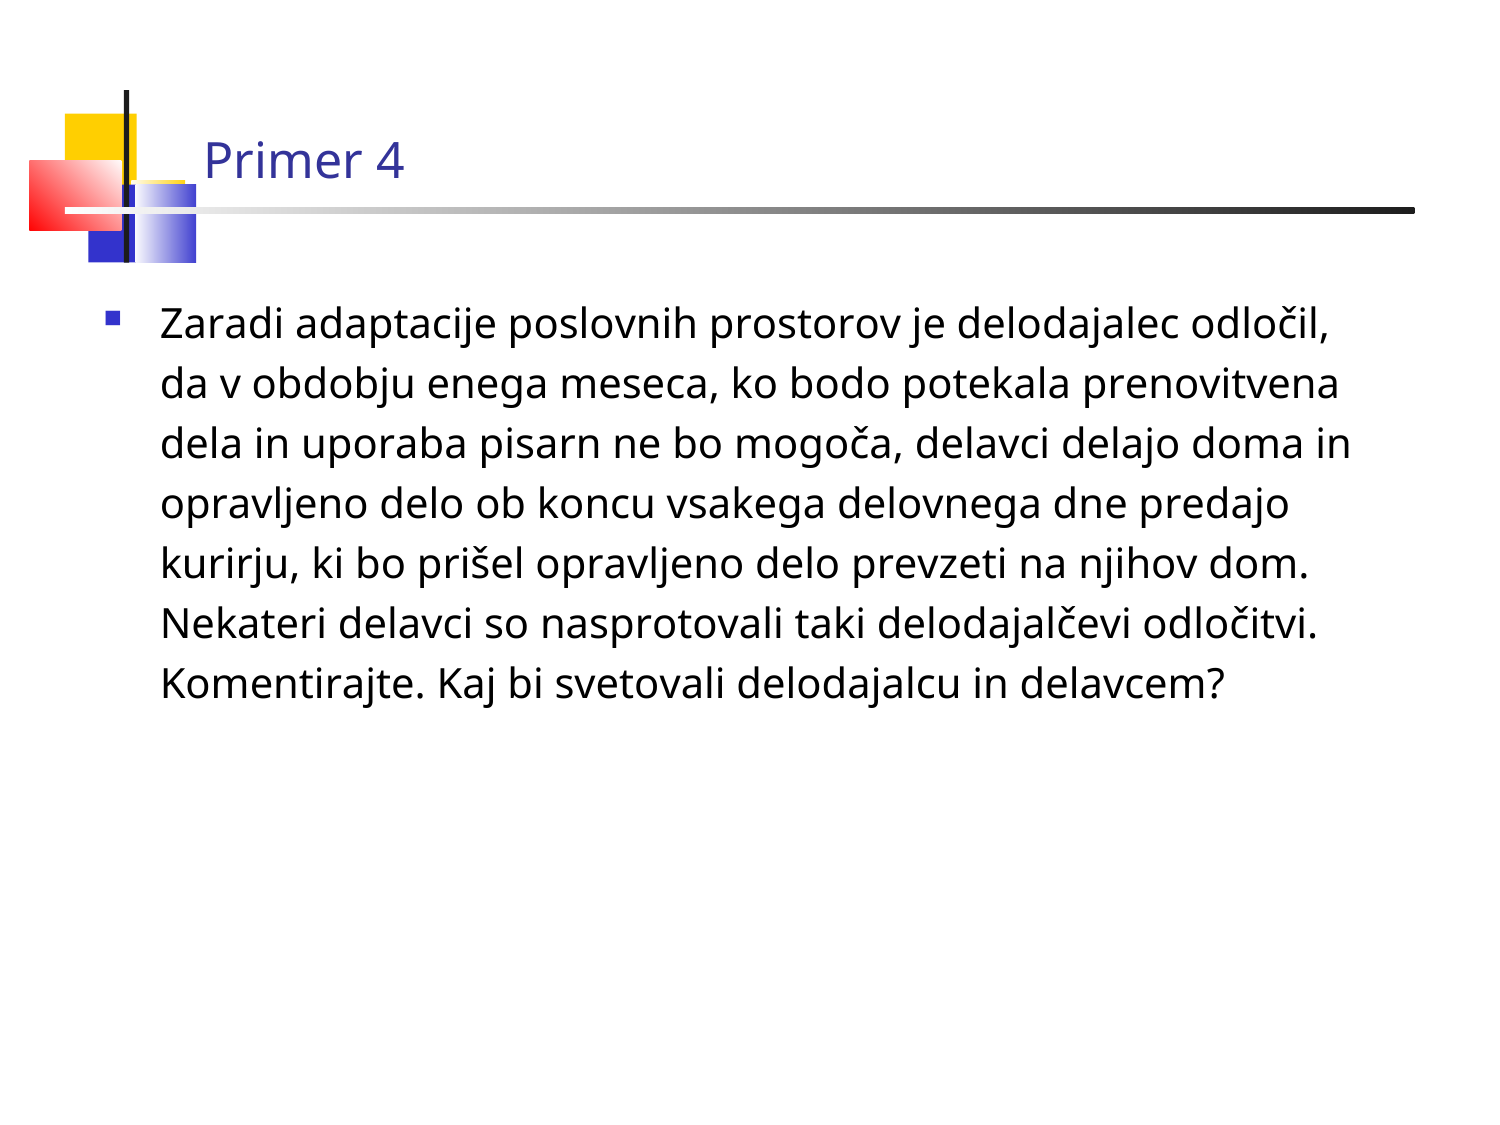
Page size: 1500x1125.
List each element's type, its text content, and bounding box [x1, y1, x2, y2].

list Zaradi adaptacije poslovnih prostorov je delodajalec odločil, da v obdobju enega meseca, ko bodo potekala prenovitvena dela in uporaba pisarn ne bo mogoča, delavci delajo doma in opravljeno delo ob koncu vsakega delovnega dne predajo kurirju, ki bo prišel opravljeno delo prevzeti na njihov dom. Nekateri delavci so nasprotovali taki delodajalčevi odločitvi. Komentirajte. Kaj bi svetovali delodajalcu in delavcem? [88, 278, 1388, 1007]
title Primer 4 [188, 78, 1468, 197]
